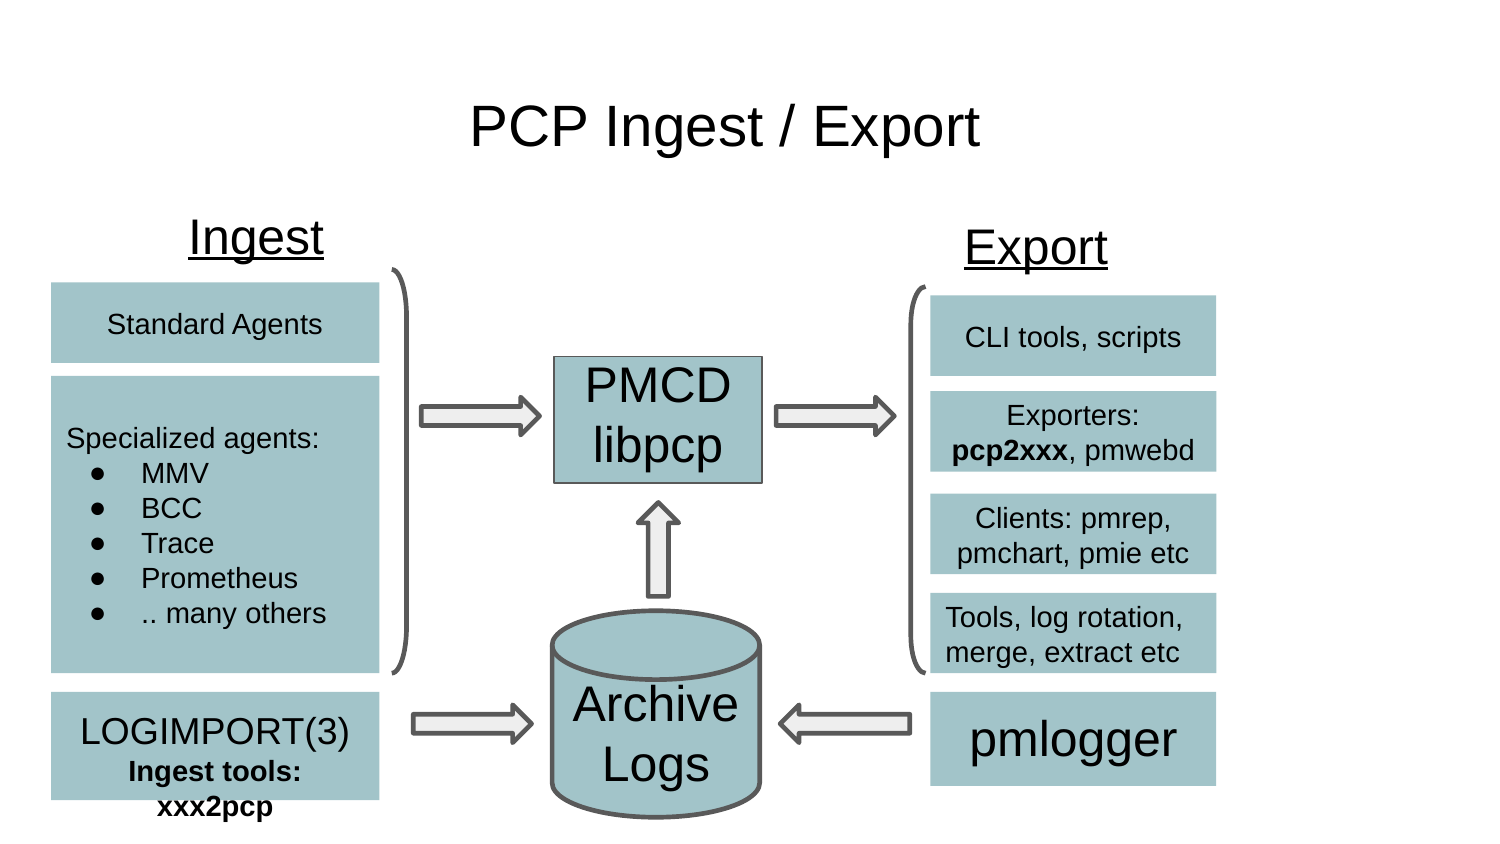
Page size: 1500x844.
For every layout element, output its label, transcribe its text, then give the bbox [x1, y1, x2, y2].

list [35, 153, 1480, 844]
text_box Exporters: pcp2xxx, pmwebd [930, 391, 1217, 472]
text_box pmlogger [930, 691, 1217, 786]
text_box PMCD libpcp [554, 356, 762, 483]
text_box [421, 397, 540, 436]
text_box Specialized agents: MMV BCC Trace Prometheus .. many others [51, 375, 380, 674]
text_box [413, 704, 532, 743]
text_box Ingest [165, 189, 348, 270]
text_box CLI tools, scripts [930, 295, 1217, 376]
text_box Clients: pmrep, pmchart, pmie etc [930, 493, 1217, 575]
text_box [780, 704, 910, 743]
text_box [637, 502, 679, 597]
text_box Export [945, 199, 1128, 280]
text_box LOGIMPORT(3) Ingest tools: xxx2pcp [51, 691, 380, 801]
text_box [776, 397, 895, 436]
text_box Standard Agents [51, 282, 380, 363]
text_box Archive Logs [552, 610, 760, 818]
text_box Tools, log rotation, merge, extract etc [930, 592, 1217, 674]
title PCP Ingest / Export [51, 72, 1449, 153]
